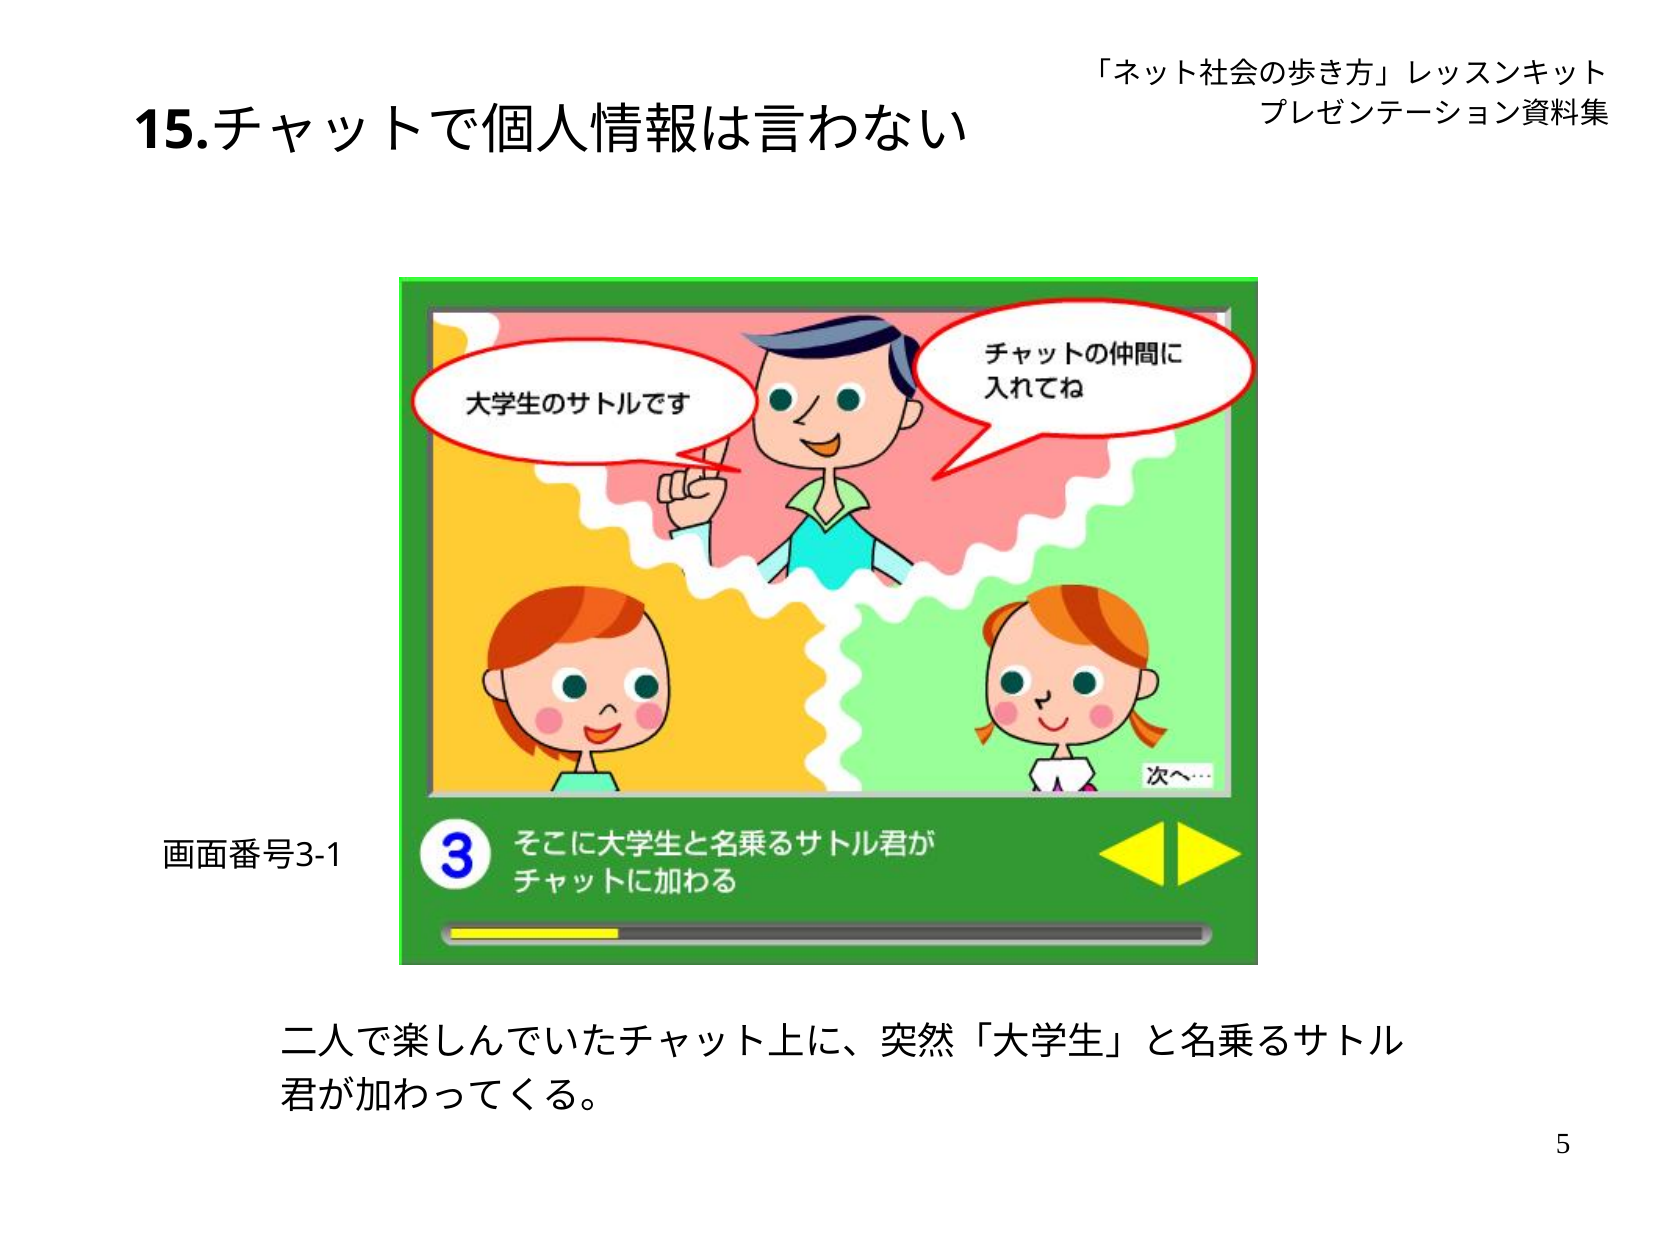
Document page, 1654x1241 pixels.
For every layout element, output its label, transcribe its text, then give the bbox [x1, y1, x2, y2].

text_box 二人で楽しんでいたチャット上に、突然「大学生」と名乗るサトル君が加わってくる。 [265, 1003, 1447, 1128]
text_box 15.チャットで個人情報は言わない [118, 88, 1241, 169]
text_box 画面番号3-1 [147, 826, 384, 882]
text_box 「ネット社会の歩き方」レッスンキット プレゼンテーション資料集 [1062, 44, 1625, 139]
picture [399, 277, 1258, 965]
